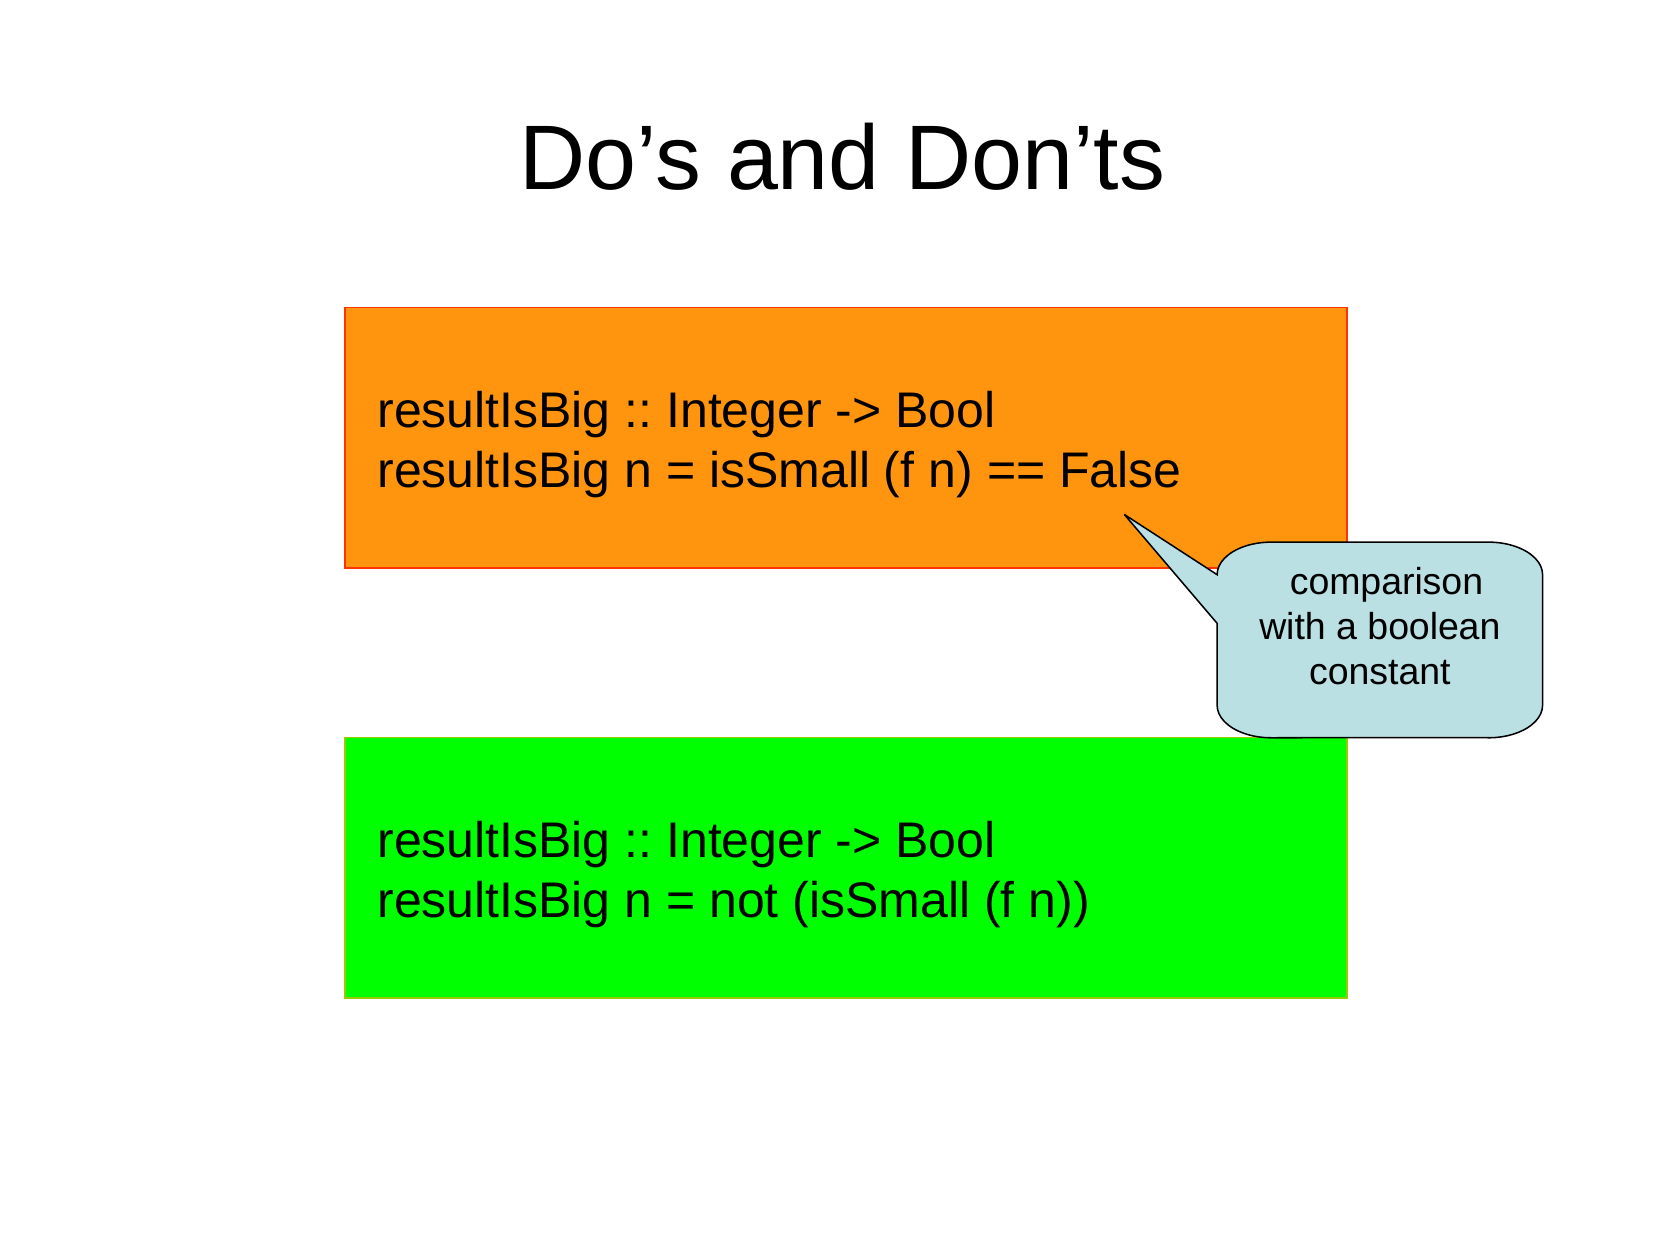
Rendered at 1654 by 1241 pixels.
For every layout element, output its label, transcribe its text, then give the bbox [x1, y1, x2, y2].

text_box resultIsBig :: Integer -> Bool resultIsBig n = not (isSmall (f n)) [344, 737, 1348, 999]
text_box comparison with a boolean constant [1124, 514, 1543, 738]
text_box resultIsBig :: Integer -> Bool resultIsBig n = isSmall (f n) == False [344, 307, 1348, 569]
title Do’s and Don’ts [82, 49, 1571, 257]
